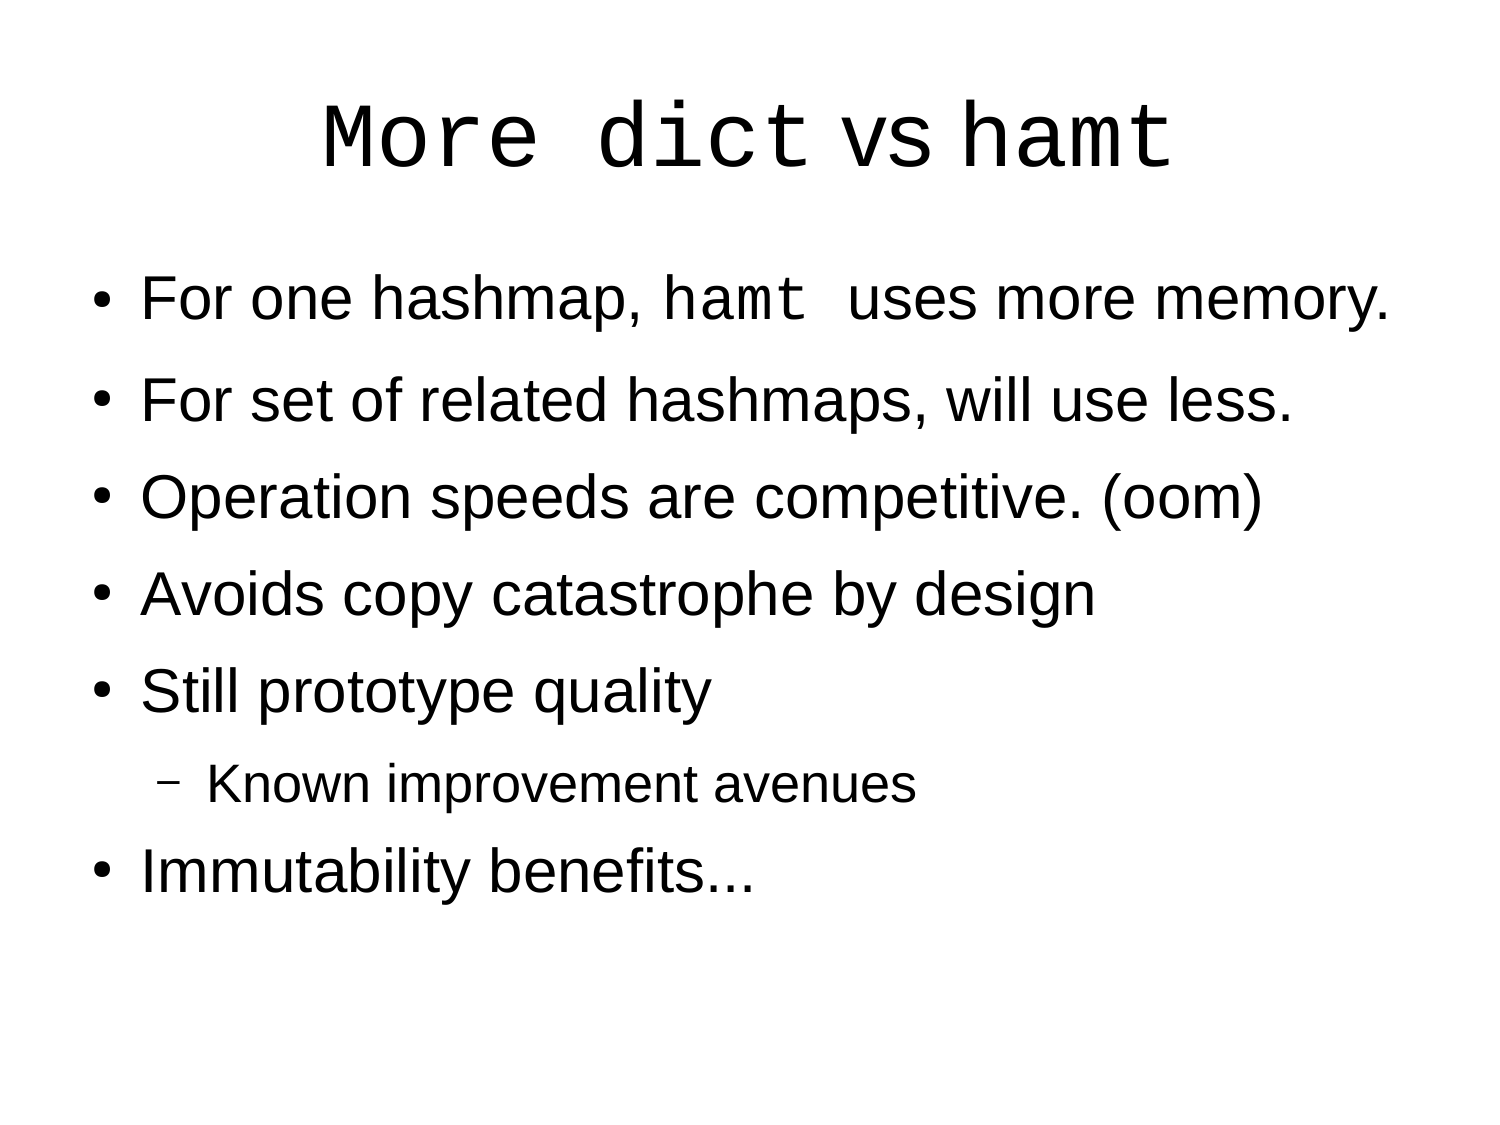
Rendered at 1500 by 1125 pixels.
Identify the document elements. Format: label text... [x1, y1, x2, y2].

list For one hashmap, hamt uses more memory. For set of related hashmaps, will use less. Operation speeds are competitive. (oom) Avoids copy catastrophe by design Still prototype quality Known improvement avenues Immutability benefits... [75, 263, 1425, 916]
title More dict vs hamt [75, 44, 1425, 233]
